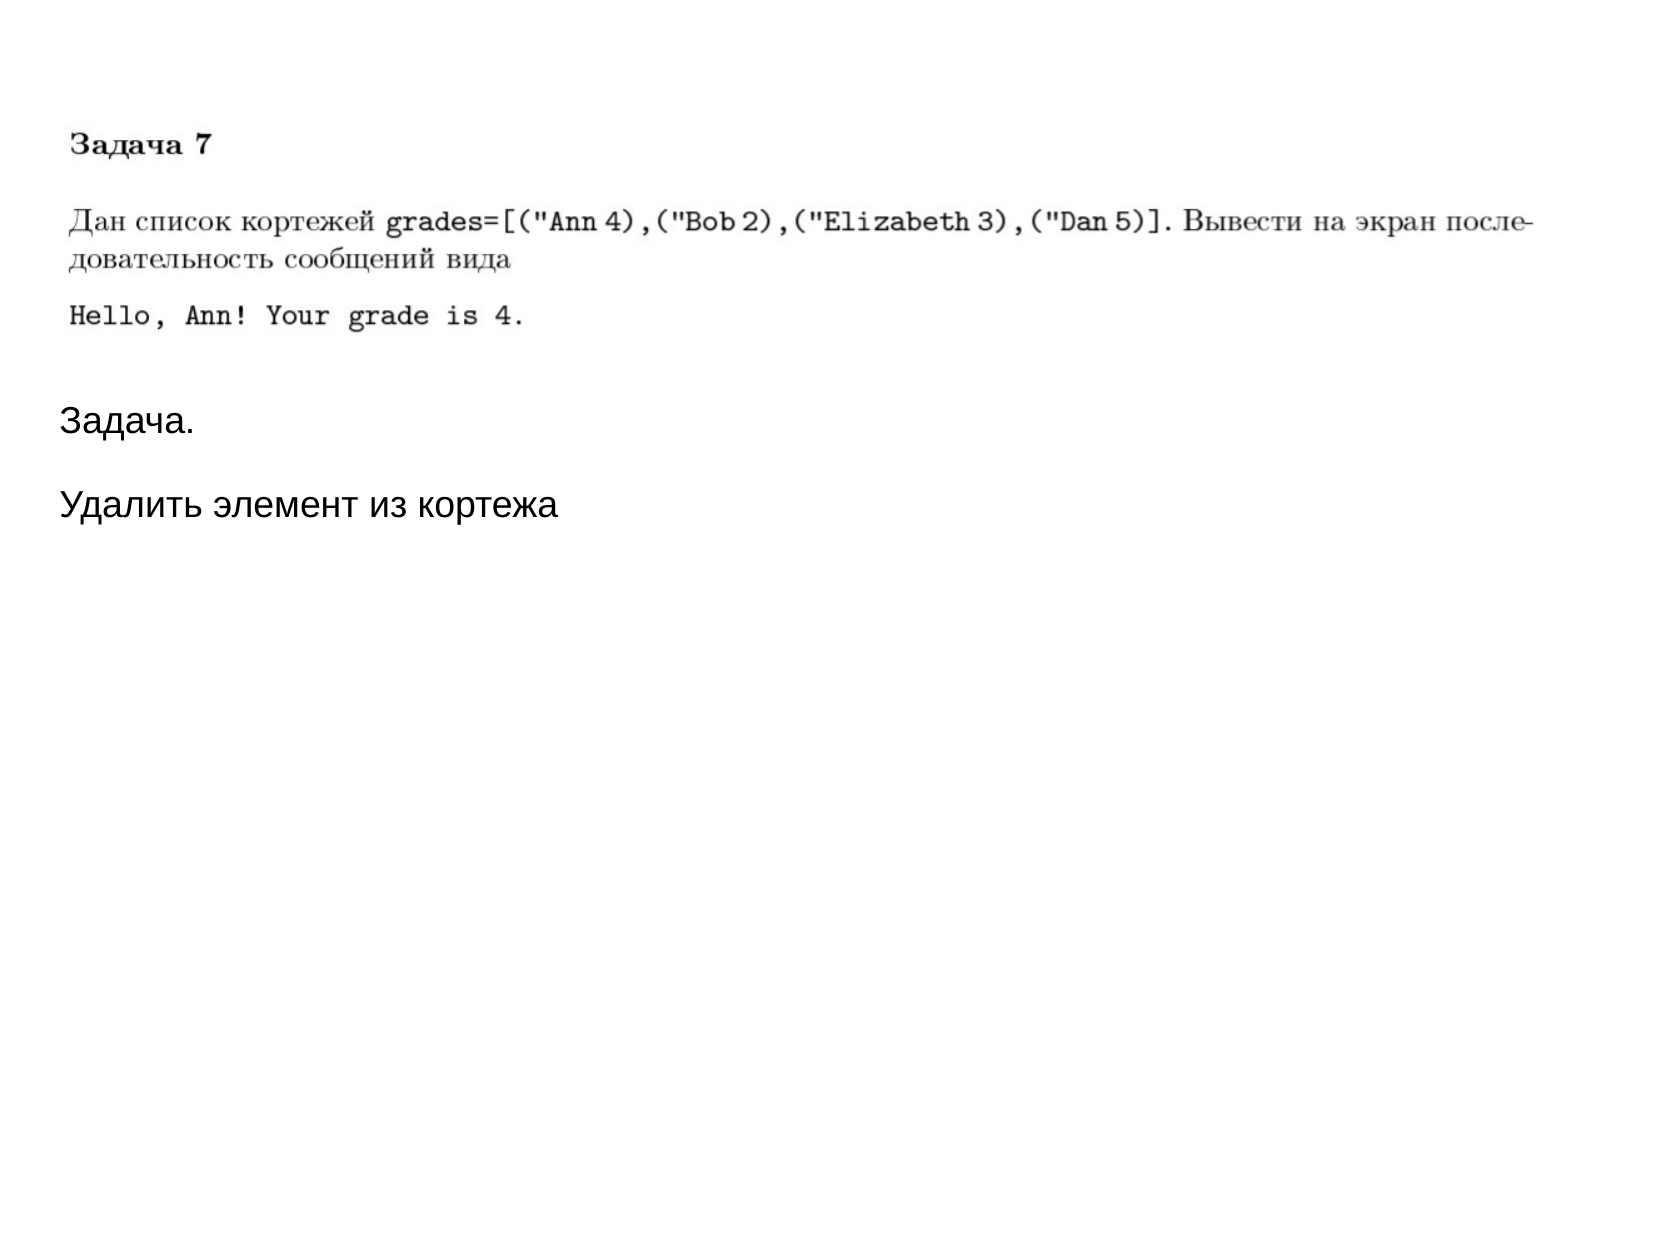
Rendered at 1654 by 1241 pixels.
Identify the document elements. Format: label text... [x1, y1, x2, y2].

text_box Задача. Удалить элемент из кортежа [44, 391, 1545, 533]
picture [44, 104, 1571, 378]
